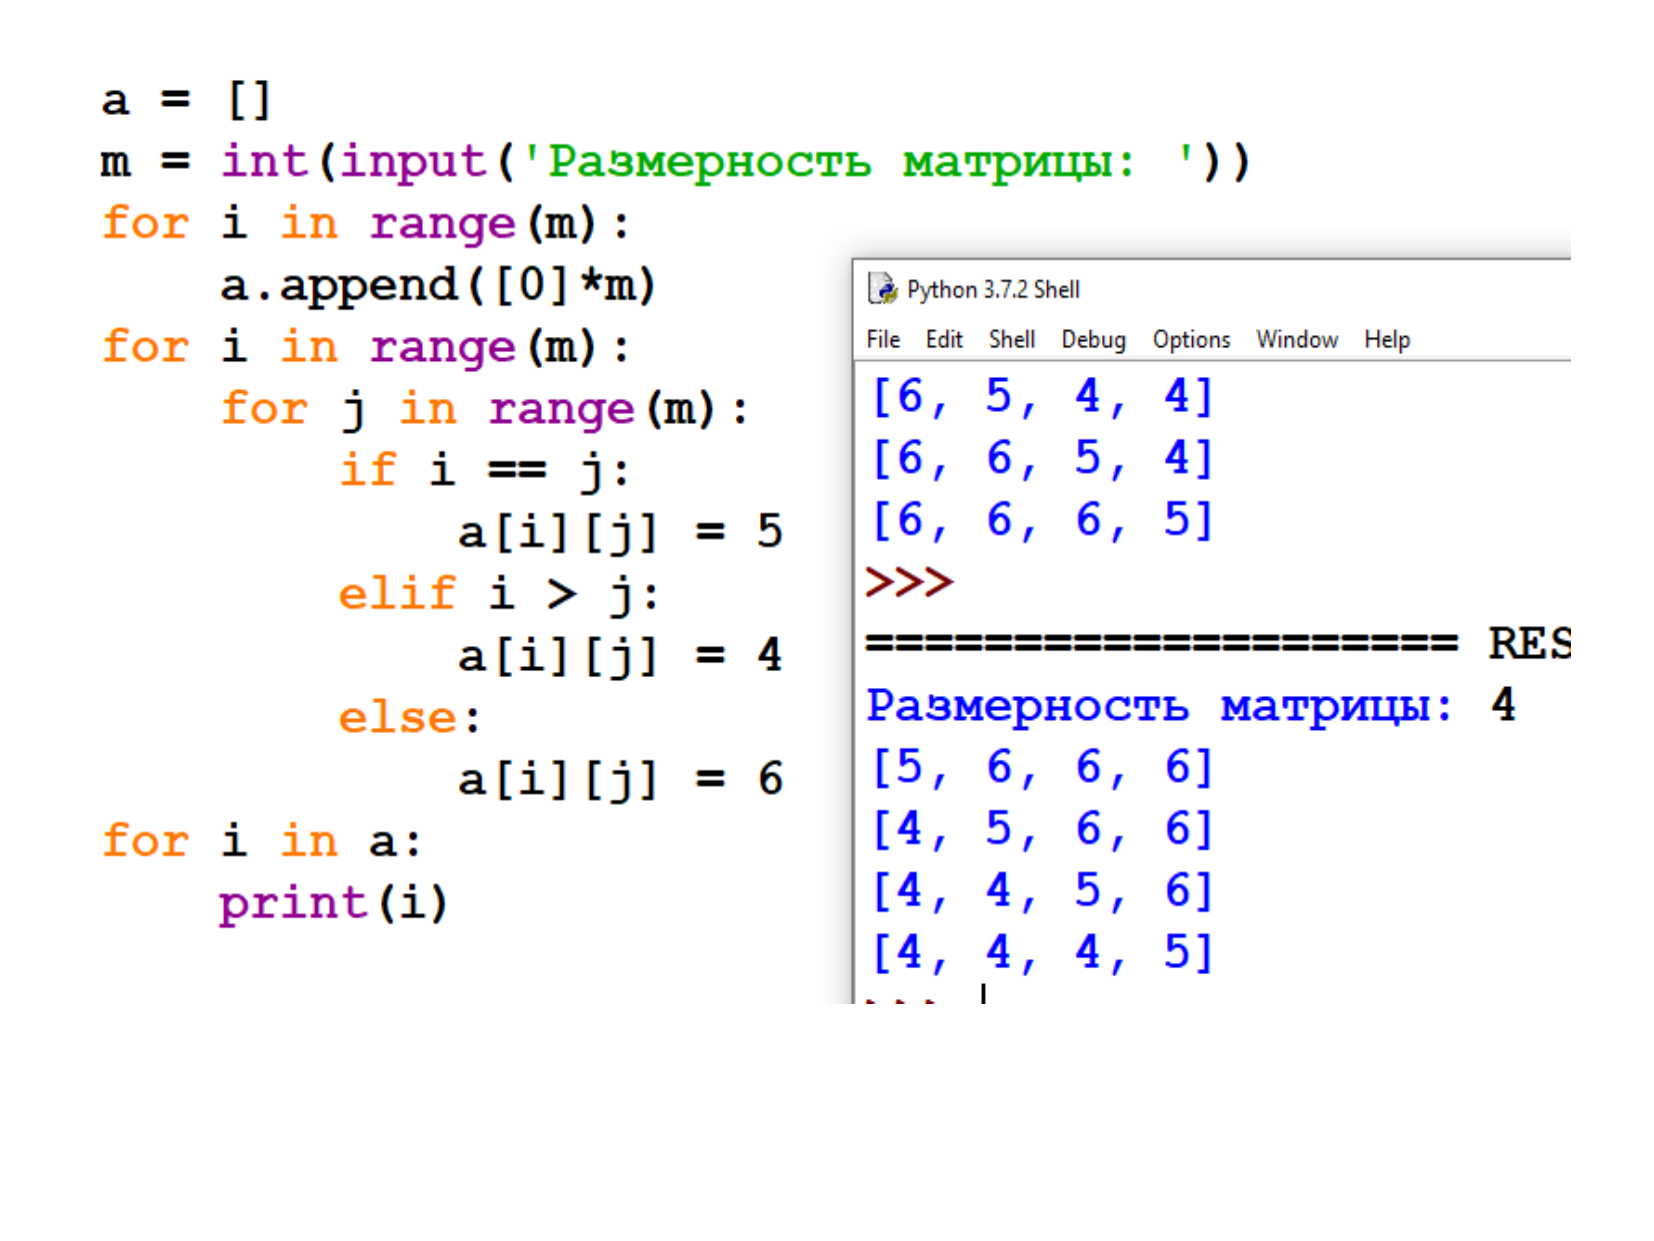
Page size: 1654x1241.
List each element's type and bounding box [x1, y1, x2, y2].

picture [94, 73, 1571, 1004]
